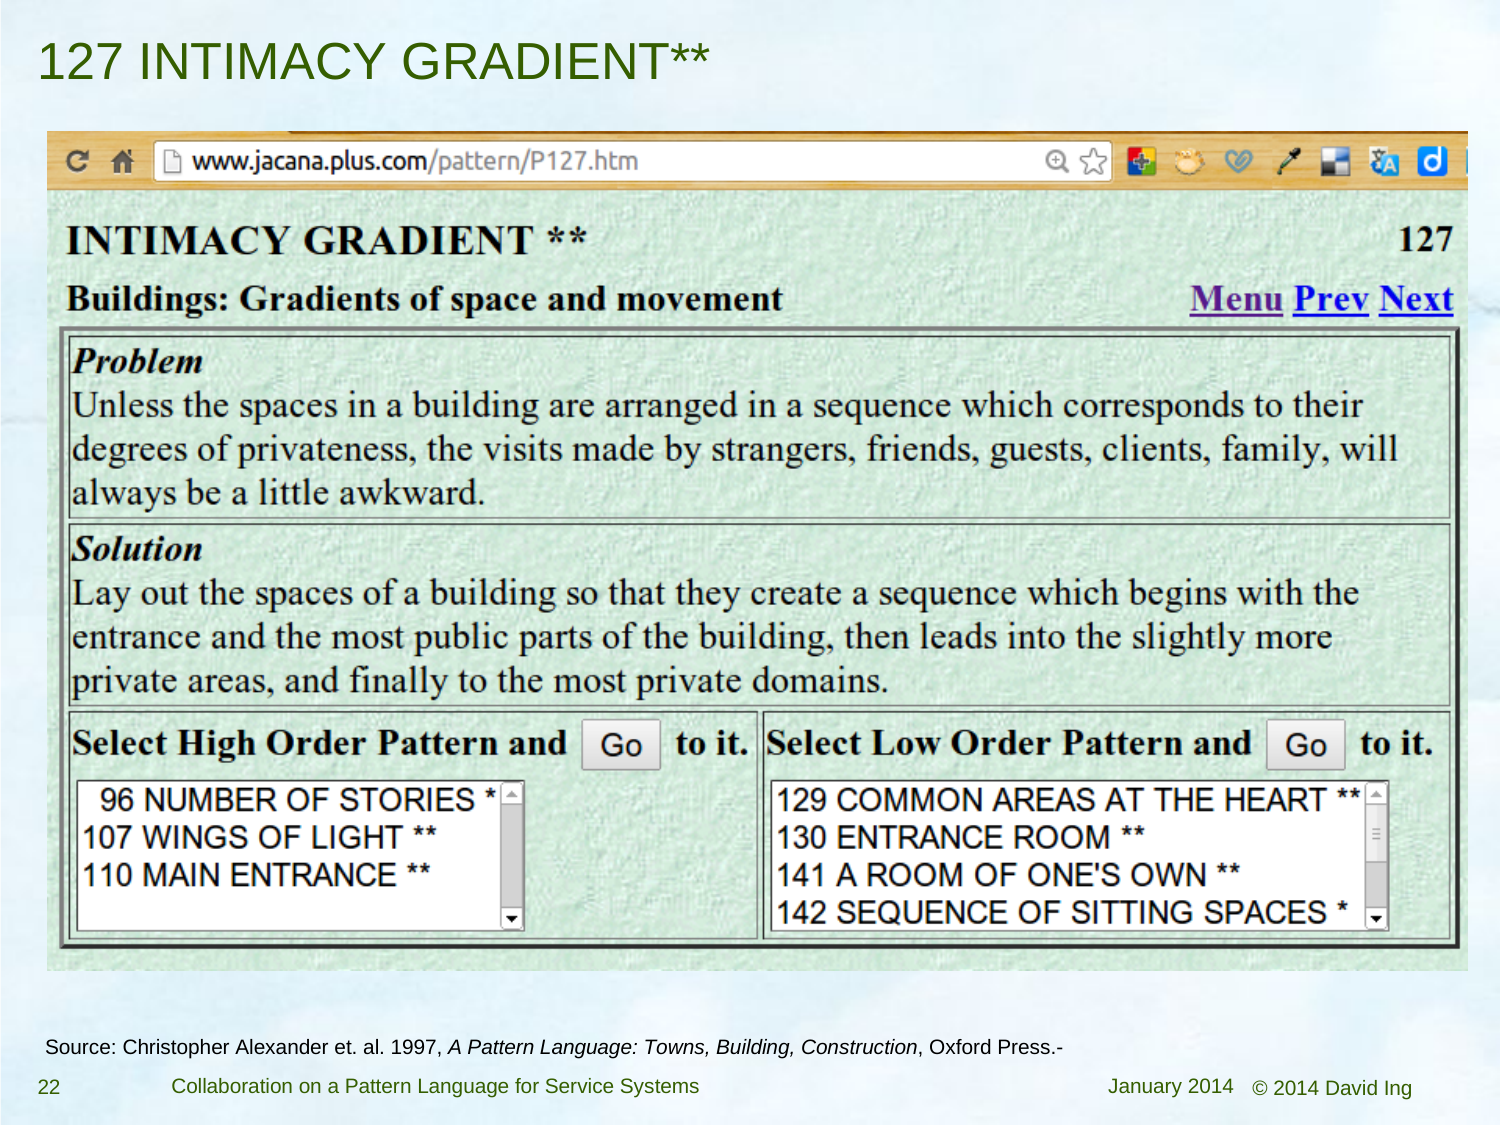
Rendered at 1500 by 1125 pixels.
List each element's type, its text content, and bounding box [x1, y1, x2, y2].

title 127 INTIMACY GRADIENT** [37, 37, 1463, 152]
text_box Source: Christopher Alexander et. al. 1997, A Pattern Language: Towns, Building, Construction, Oxford Press.- [30, 1026, 1426, 1088]
picture [0, 0, 1500, 1125]
